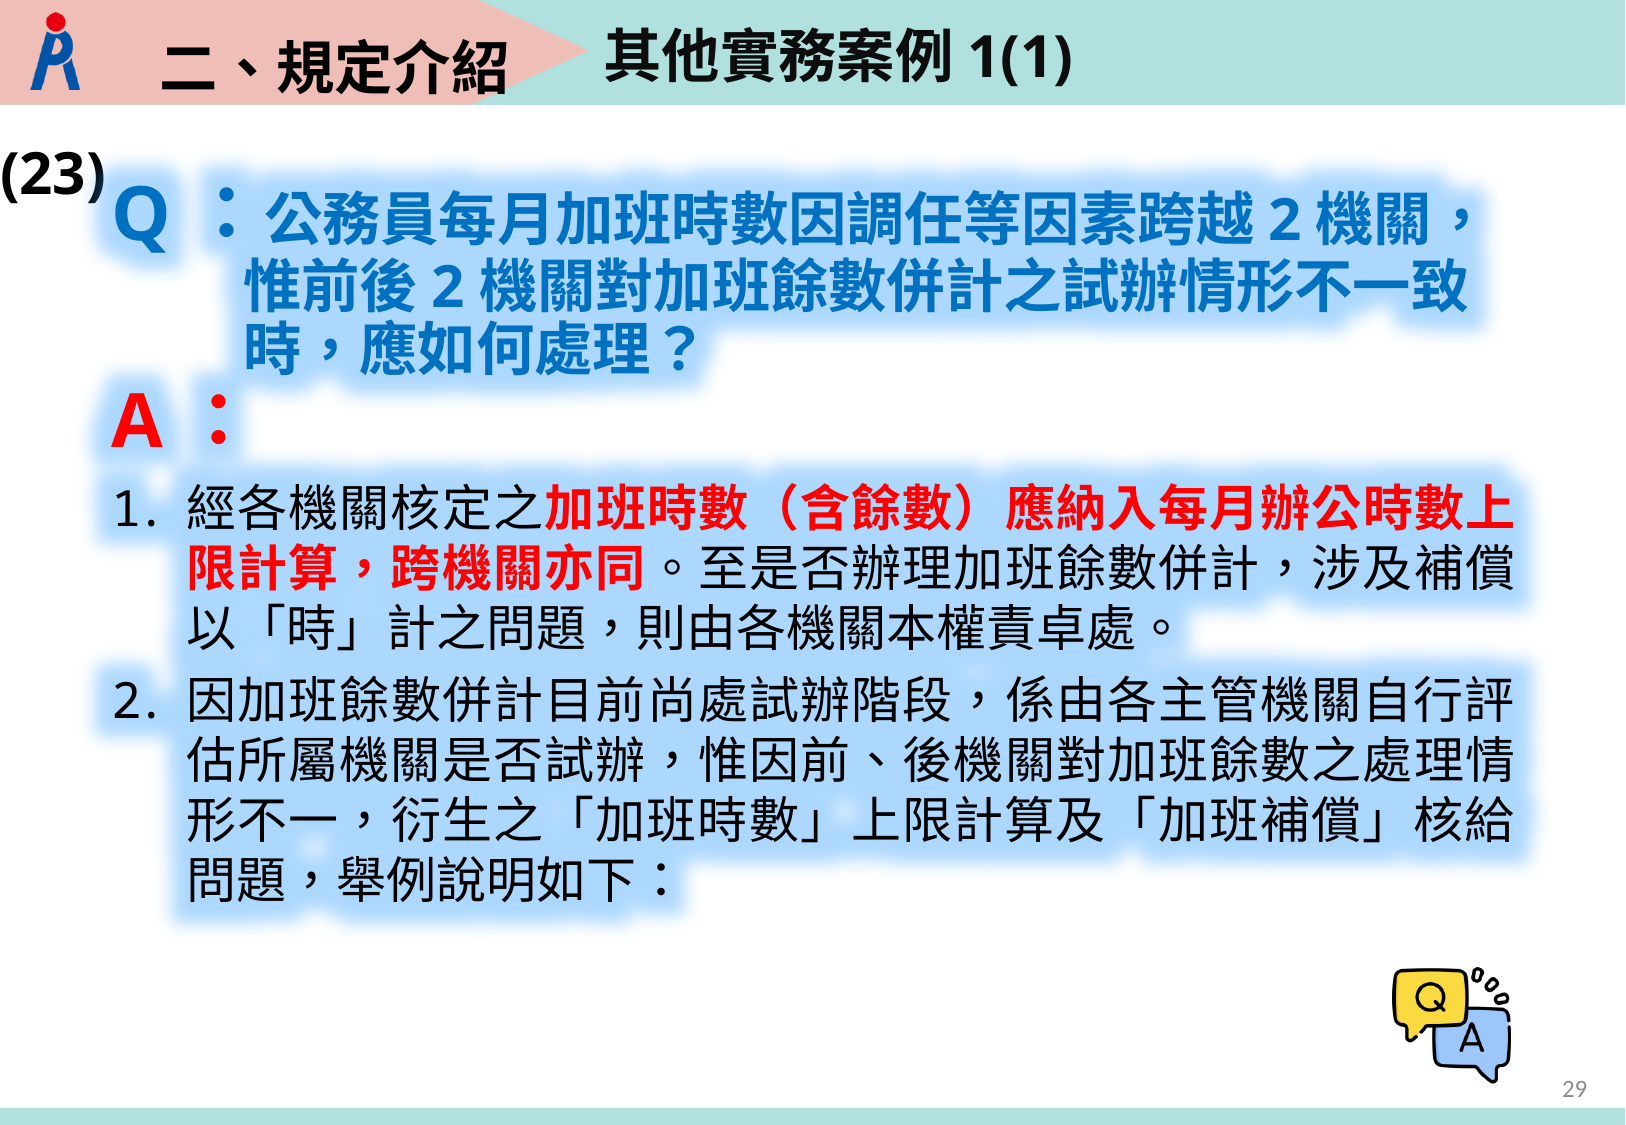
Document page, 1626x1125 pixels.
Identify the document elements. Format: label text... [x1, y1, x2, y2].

text_box 二、規定介紹(23) [0, 0, 588, 105]
text_box Q：公務員每月加班時數因調任等因素跨越2機關，惟前後2機關對加班餘數併計之試辦情形不一致時，應如何處理？ A： 經各機關核定之加班時數（含餘數）應納入每月辦公時數上限計算，跨機關亦同。至是否辦理加班餘數併計，涉及補償以「時」計之問題，則由各機關本權責卓處。 因加班餘數併計目前尚處試辦階段，係由各主管機關自行評估所屬機關是否試辦，惟因前、後機關對加班餘數之處理情形不一，衍生之「加班時數」上限計算及「加班補償」核給問題，舉例說明如下： [96, 168, 1530, 1009]
picture [1392, 1009, 1511, 1084]
text_box [473, 0, 1625, 105]
slide_number <編號> [1236, 1057, 1603, 1107]
text_box [0, 1107, 1625, 1125]
picture [30, 12, 80, 90]
text_box 其他實務案例1(1) [588, 11, 1237, 97]
